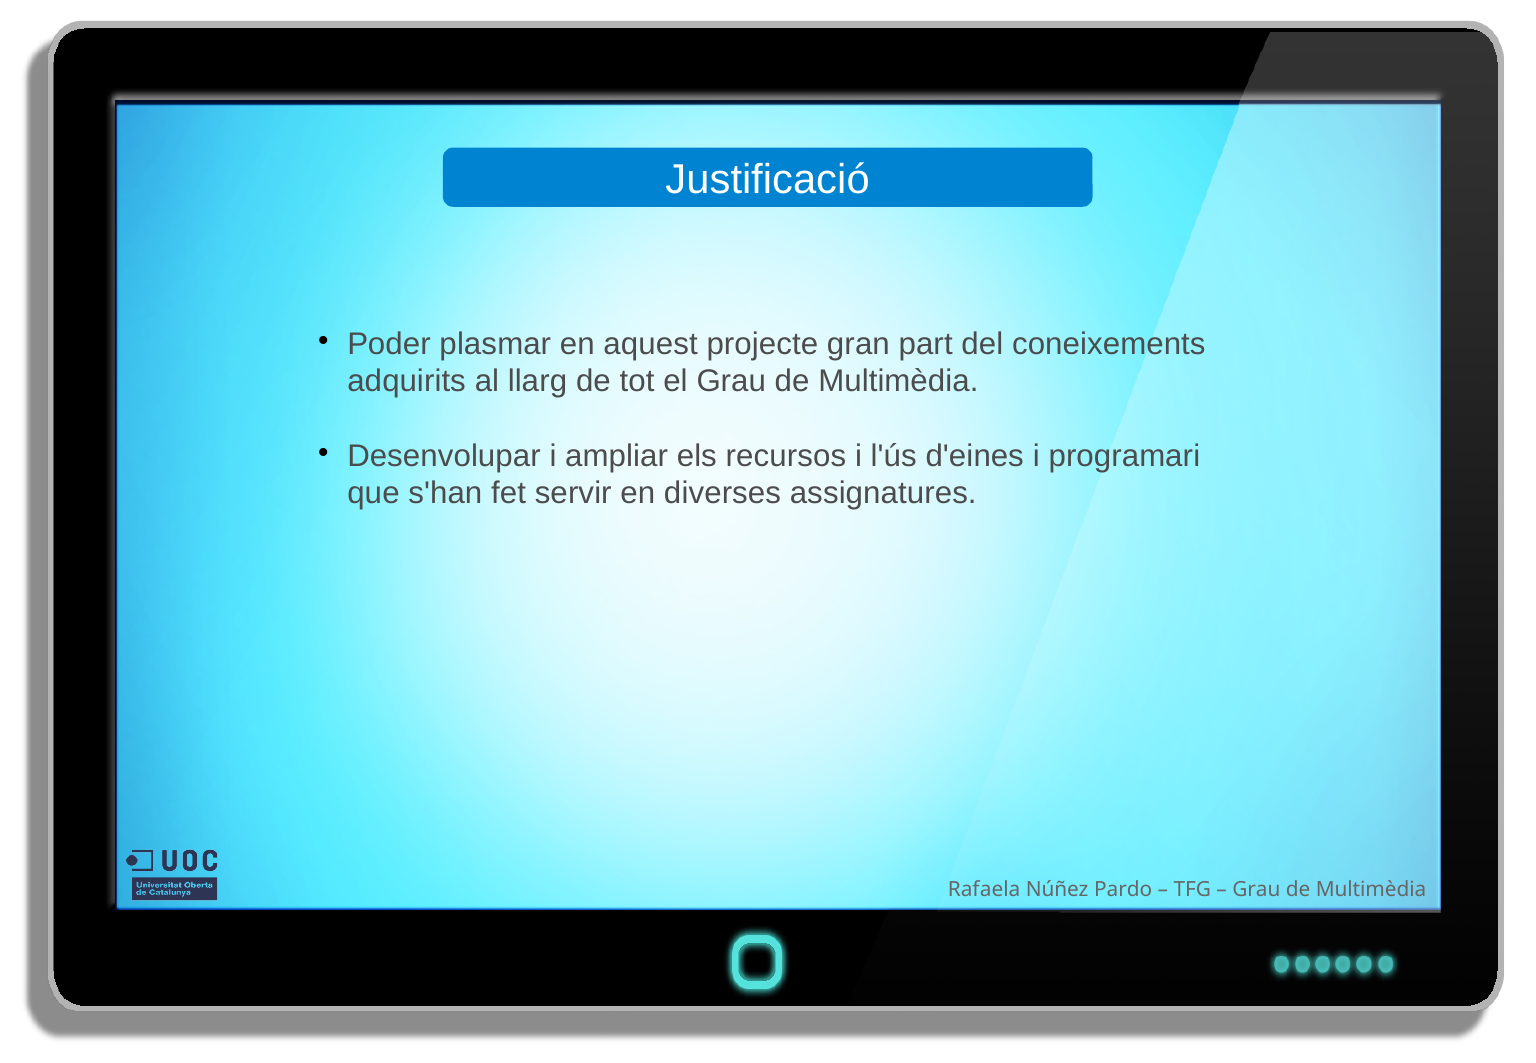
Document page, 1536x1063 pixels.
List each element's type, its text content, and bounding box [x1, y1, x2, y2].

picture [0, 0, 1536, 1063]
text_box Rafaela Núñez Pardo – TFG – Grau de Multimèdia [921, 868, 1453, 909]
text_box Justificació [442, 147, 1093, 207]
text_box Poder plasmar en aquest projecte gran part del coneixements adquirits al llarg de tot el Grau de Multimèdia. Desenvolupar i ampliar els recursos i l'ús d'eines i programari que s'han fet servir en diverses assignatures. [291, 312, 1253, 634]
